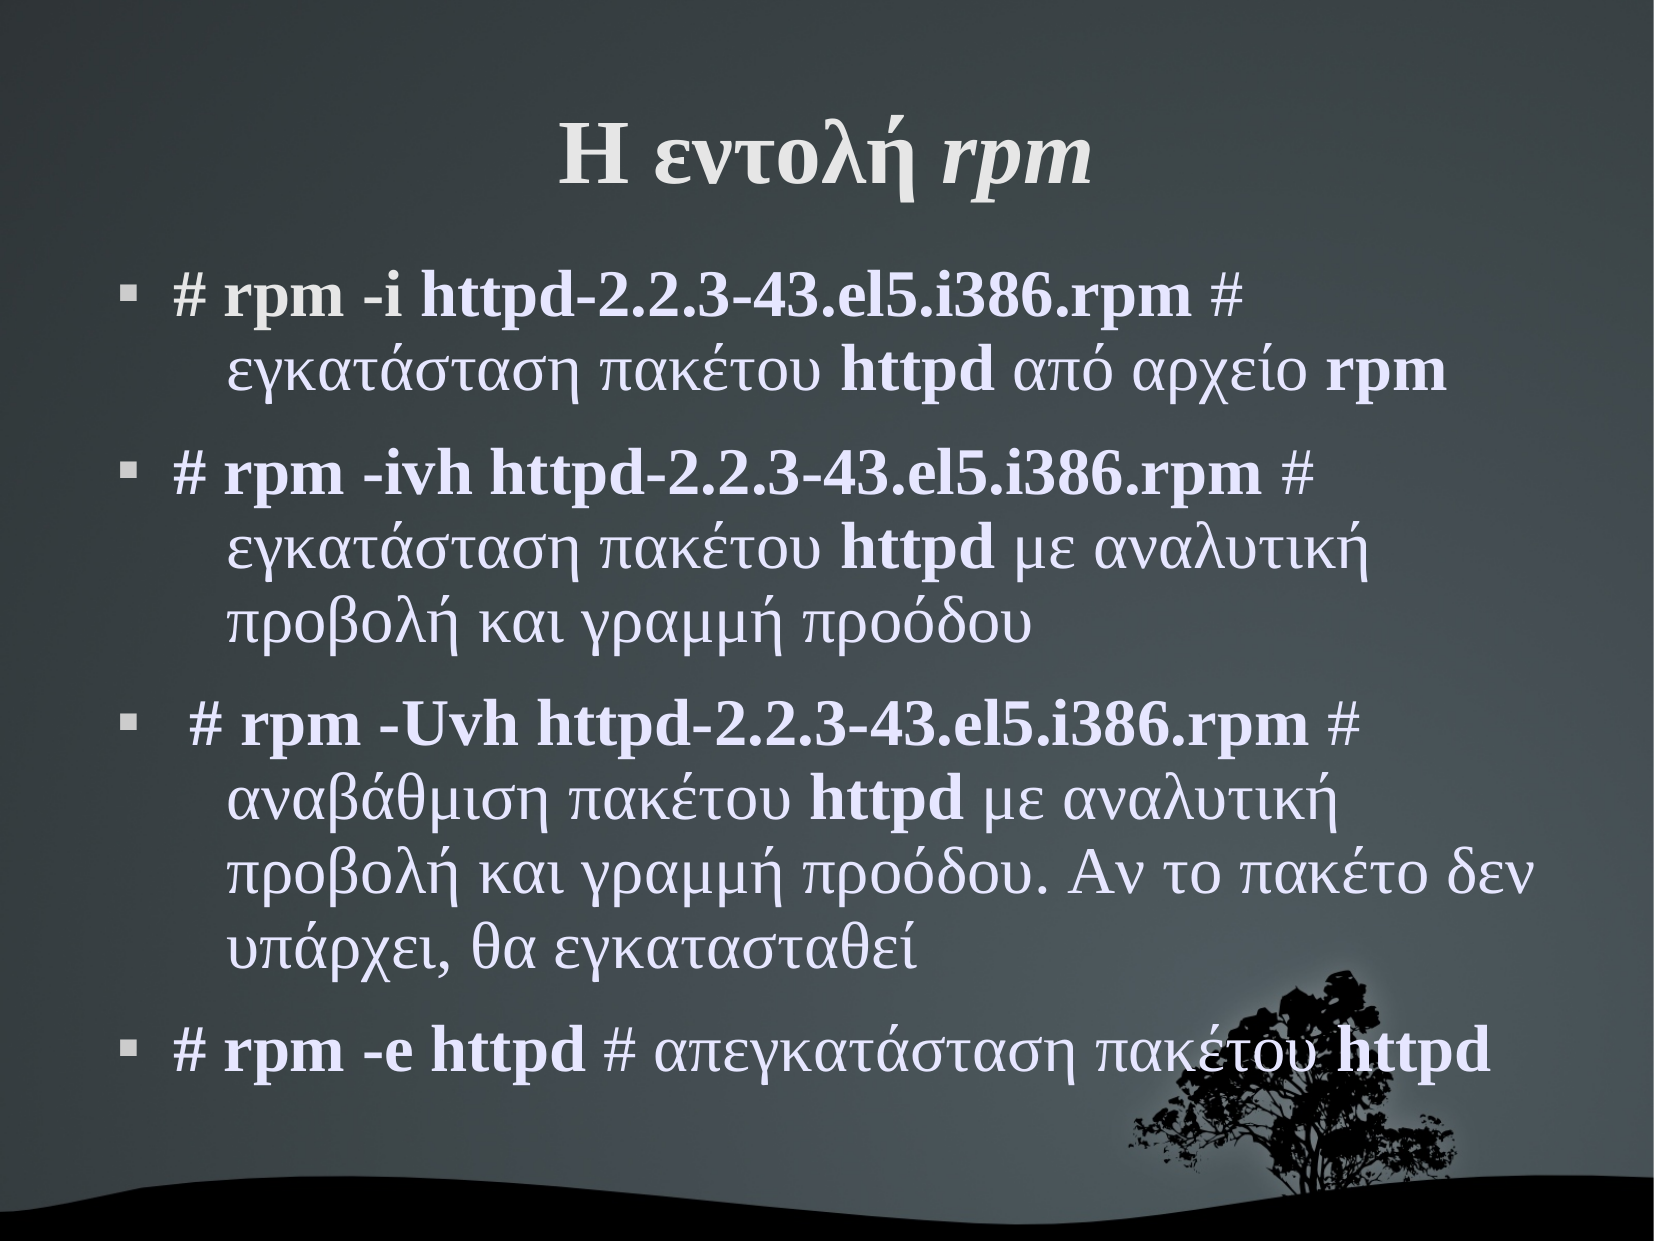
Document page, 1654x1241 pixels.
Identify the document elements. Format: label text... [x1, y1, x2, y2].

list # rpm -i httpd-2.2.3-43.el5.i386.rpm # εγκατάσταση πακέτου httpd από αρχείο rpm # rpm -ivh httpd-2.2.3-43.el5.i386.rpm # εγκατάσταση πακέτου httpd με αναλυτική προβολή και γραμμή προόδου # rpm -Uvh httpd-2.2.3-43.el5.i386.rpm # αναβάθμιση πακέτου httpd με αναλυτική προβολή και γραμμή προόδου. Αν το πακέτο δεν υπάρχει, θα εγκατασταθεί # rpm -e httpd # απεγκατάσταση πακέτου httpd [84, 257, 1573, 1199]
title Η εντολή rpm [82, 49, 1571, 257]
picture [0, 0, 1654, 1241]
